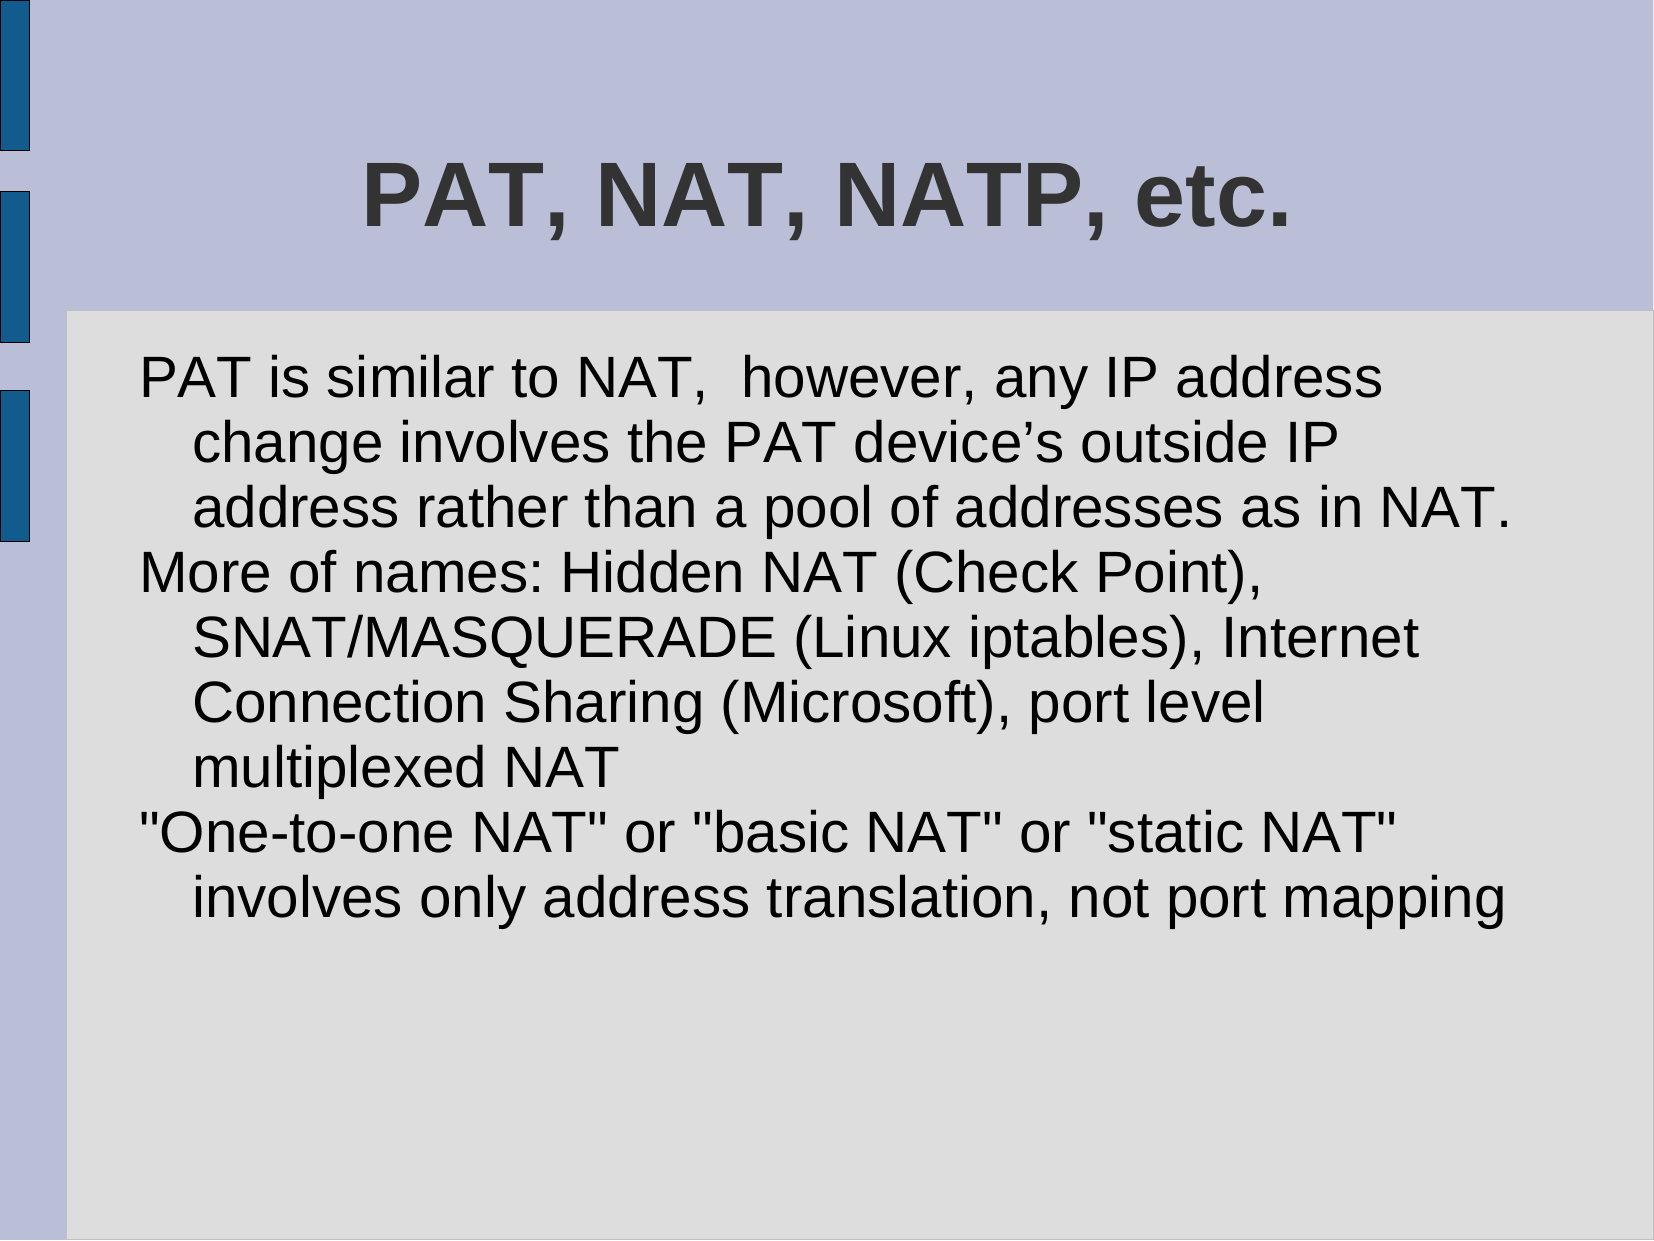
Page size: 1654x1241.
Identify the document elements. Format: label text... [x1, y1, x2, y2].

list PAT is similar to NAT, however, any IP address change involves the PAT device’s outside IP address rather than a pool of addresses as in NAT. More of names: Hidden NAT (Check Point), SNAT/MASQUERADE (Linux iptables), Internet Connection Sharing (Microsoft), port level multiplexed NAT "One-to-one NAT" or "basic NAT" or "static NAT" involves only address translation, not port mapping [121, 344, 1534, 1127]
title PAT, NAT, NATP, etc. [121, 91, 1534, 299]
